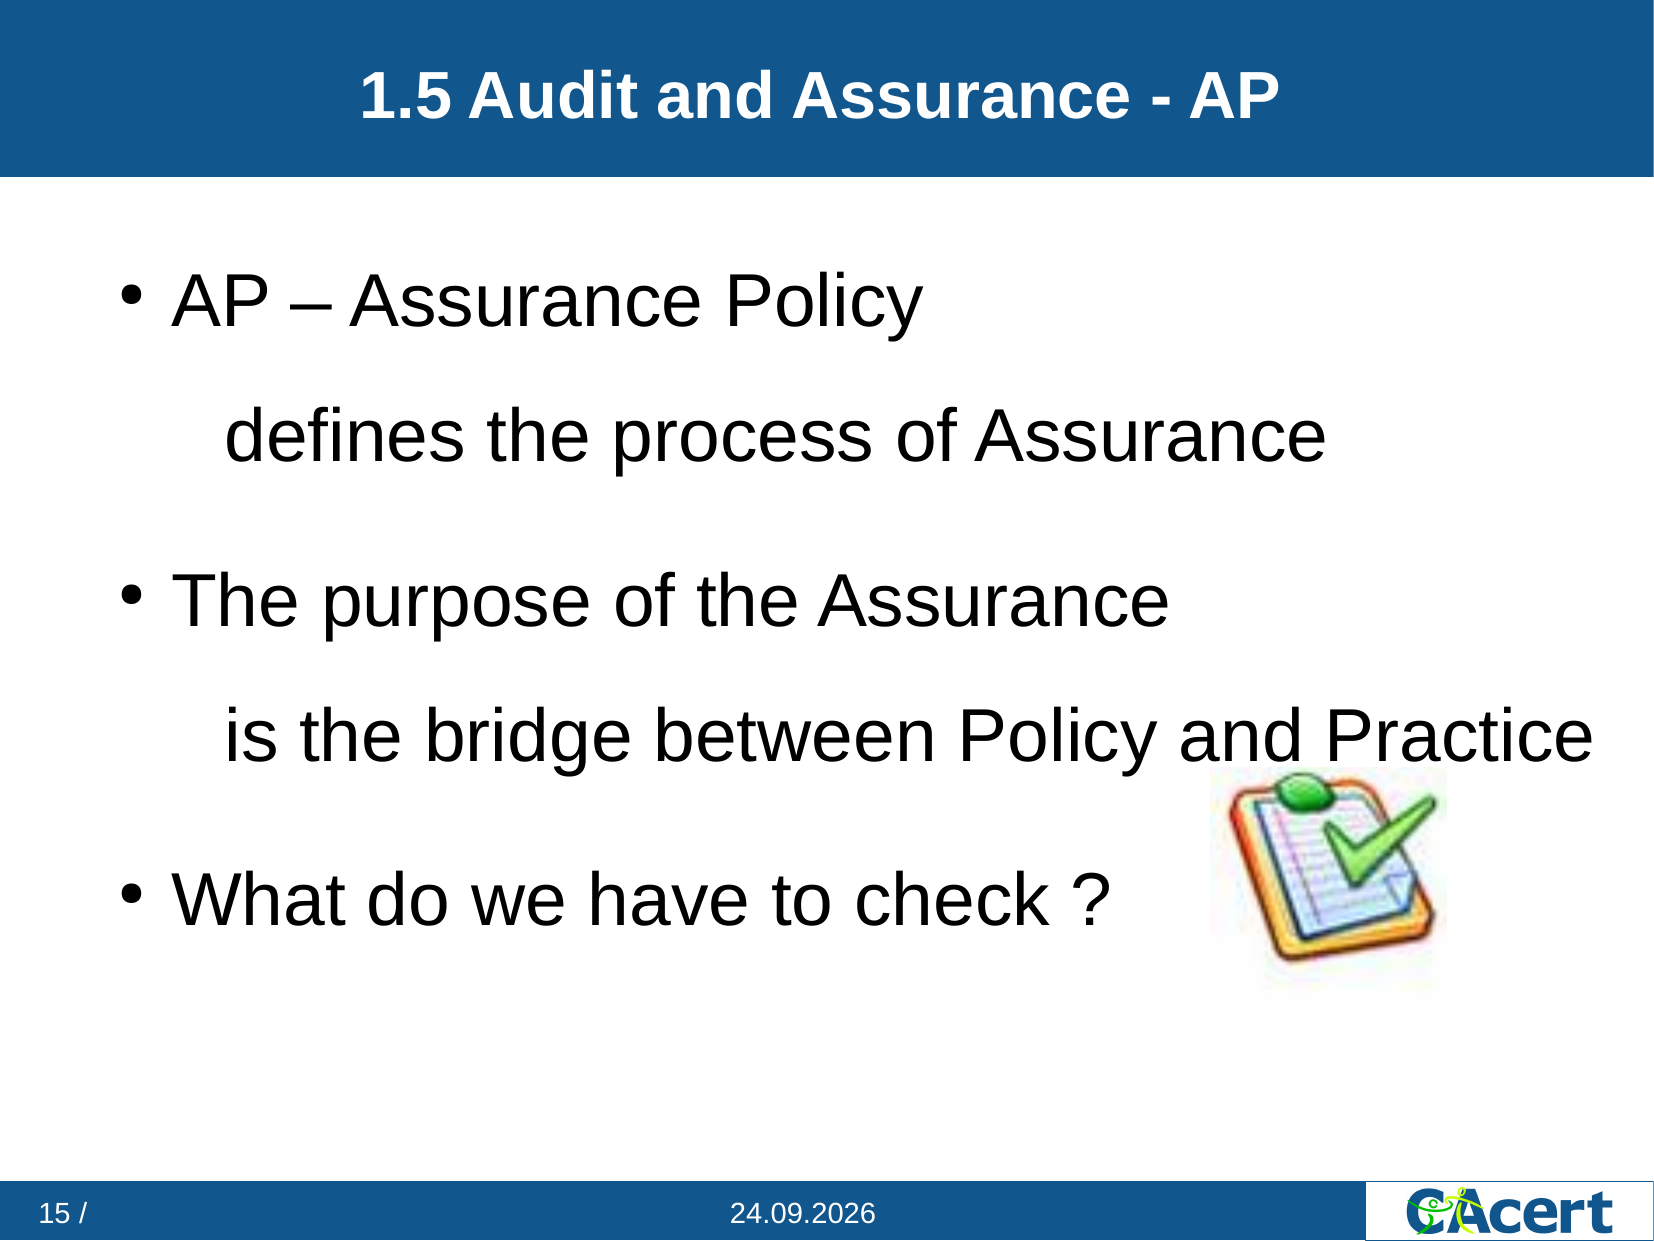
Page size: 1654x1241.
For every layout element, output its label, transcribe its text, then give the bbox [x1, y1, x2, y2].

picture [1210, 767, 1447, 1004]
title 1.5 Audit and Assurance - AP [76, 17, 1565, 166]
list AP – Assurance Policy defines the process of Assurance The purpose of the Assurance is the bridge between Policy and Practice What do we have to check ? [82, 206, 1625, 1065]
